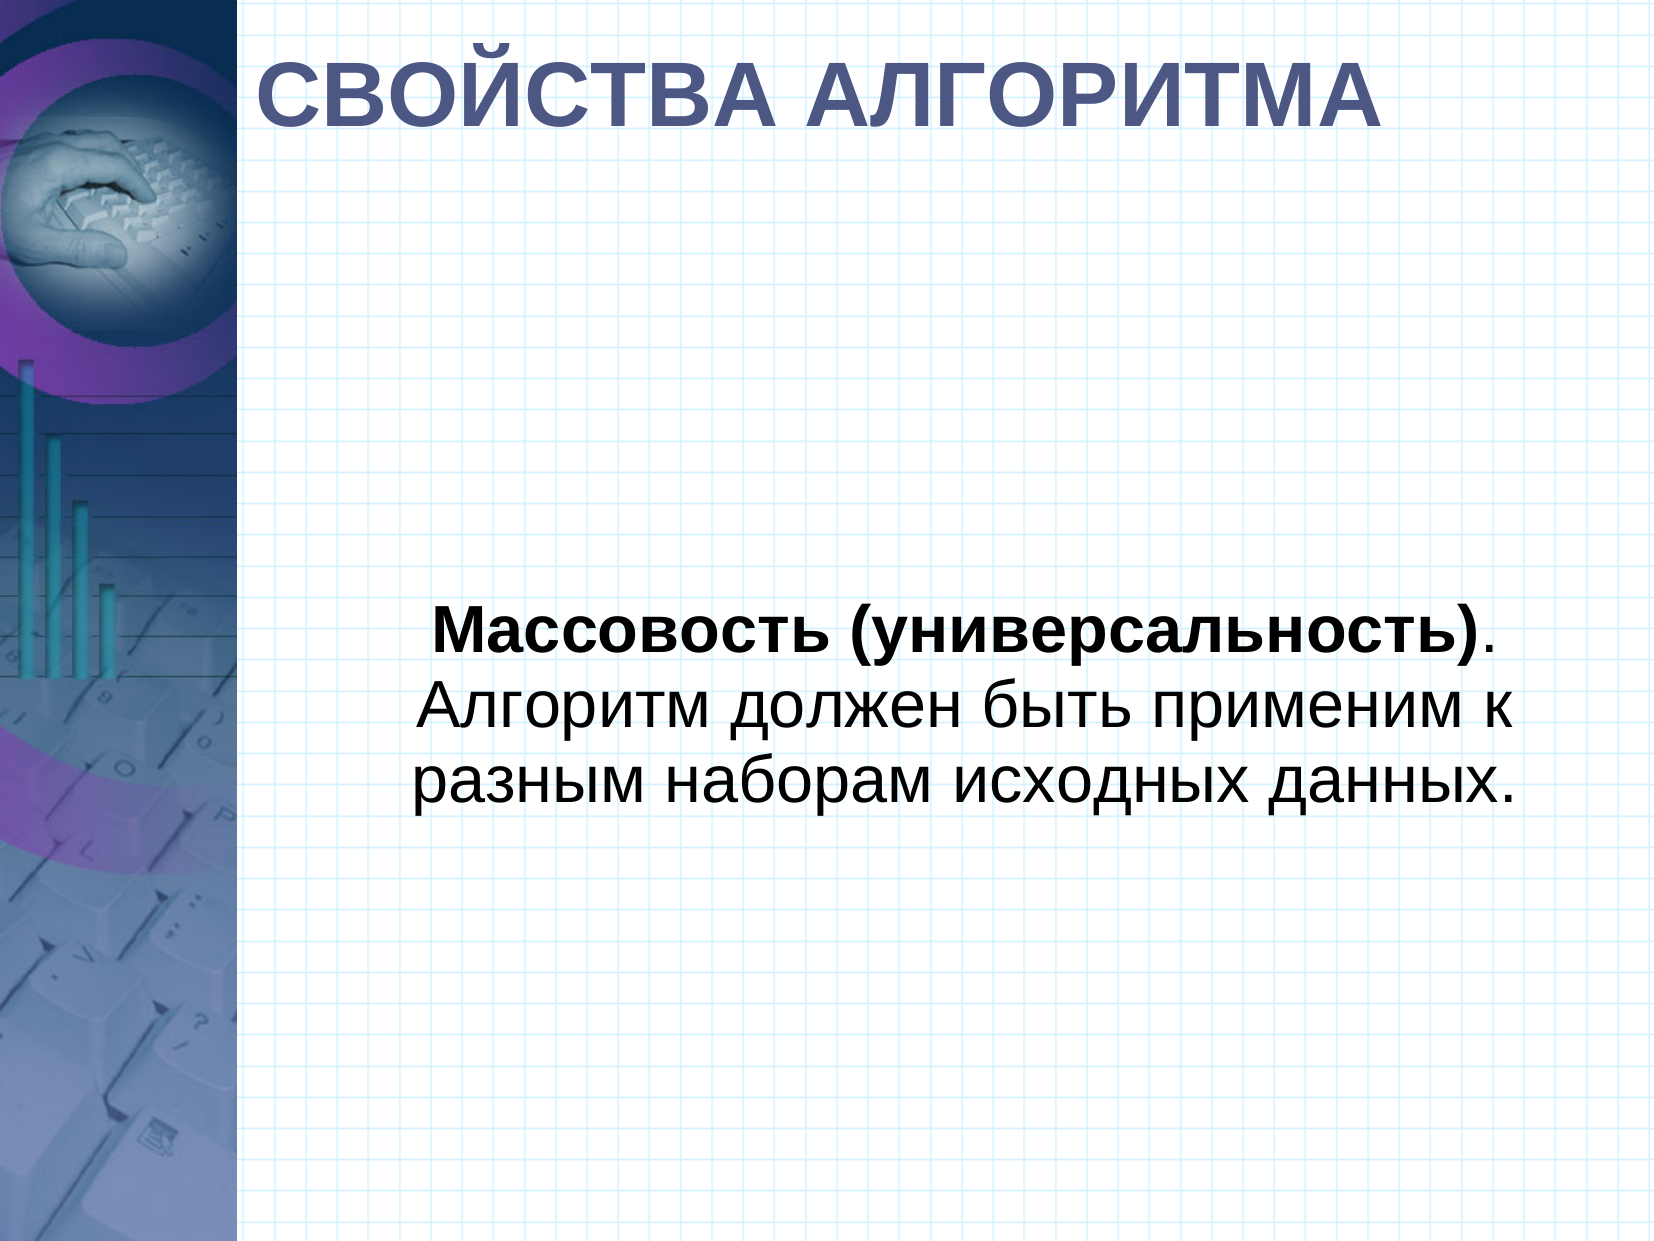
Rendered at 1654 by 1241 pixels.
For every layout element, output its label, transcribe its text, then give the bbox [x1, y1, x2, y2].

title СВОЙСТВА АЛГОРИТМА [254, 0, 1640, 198]
subtitle Массовость (универсальность). Алгоритм должен быть применим к разным наборам исходных данных. [254, 344, 1640, 1065]
picture [0, 0, 1654, 1241]
